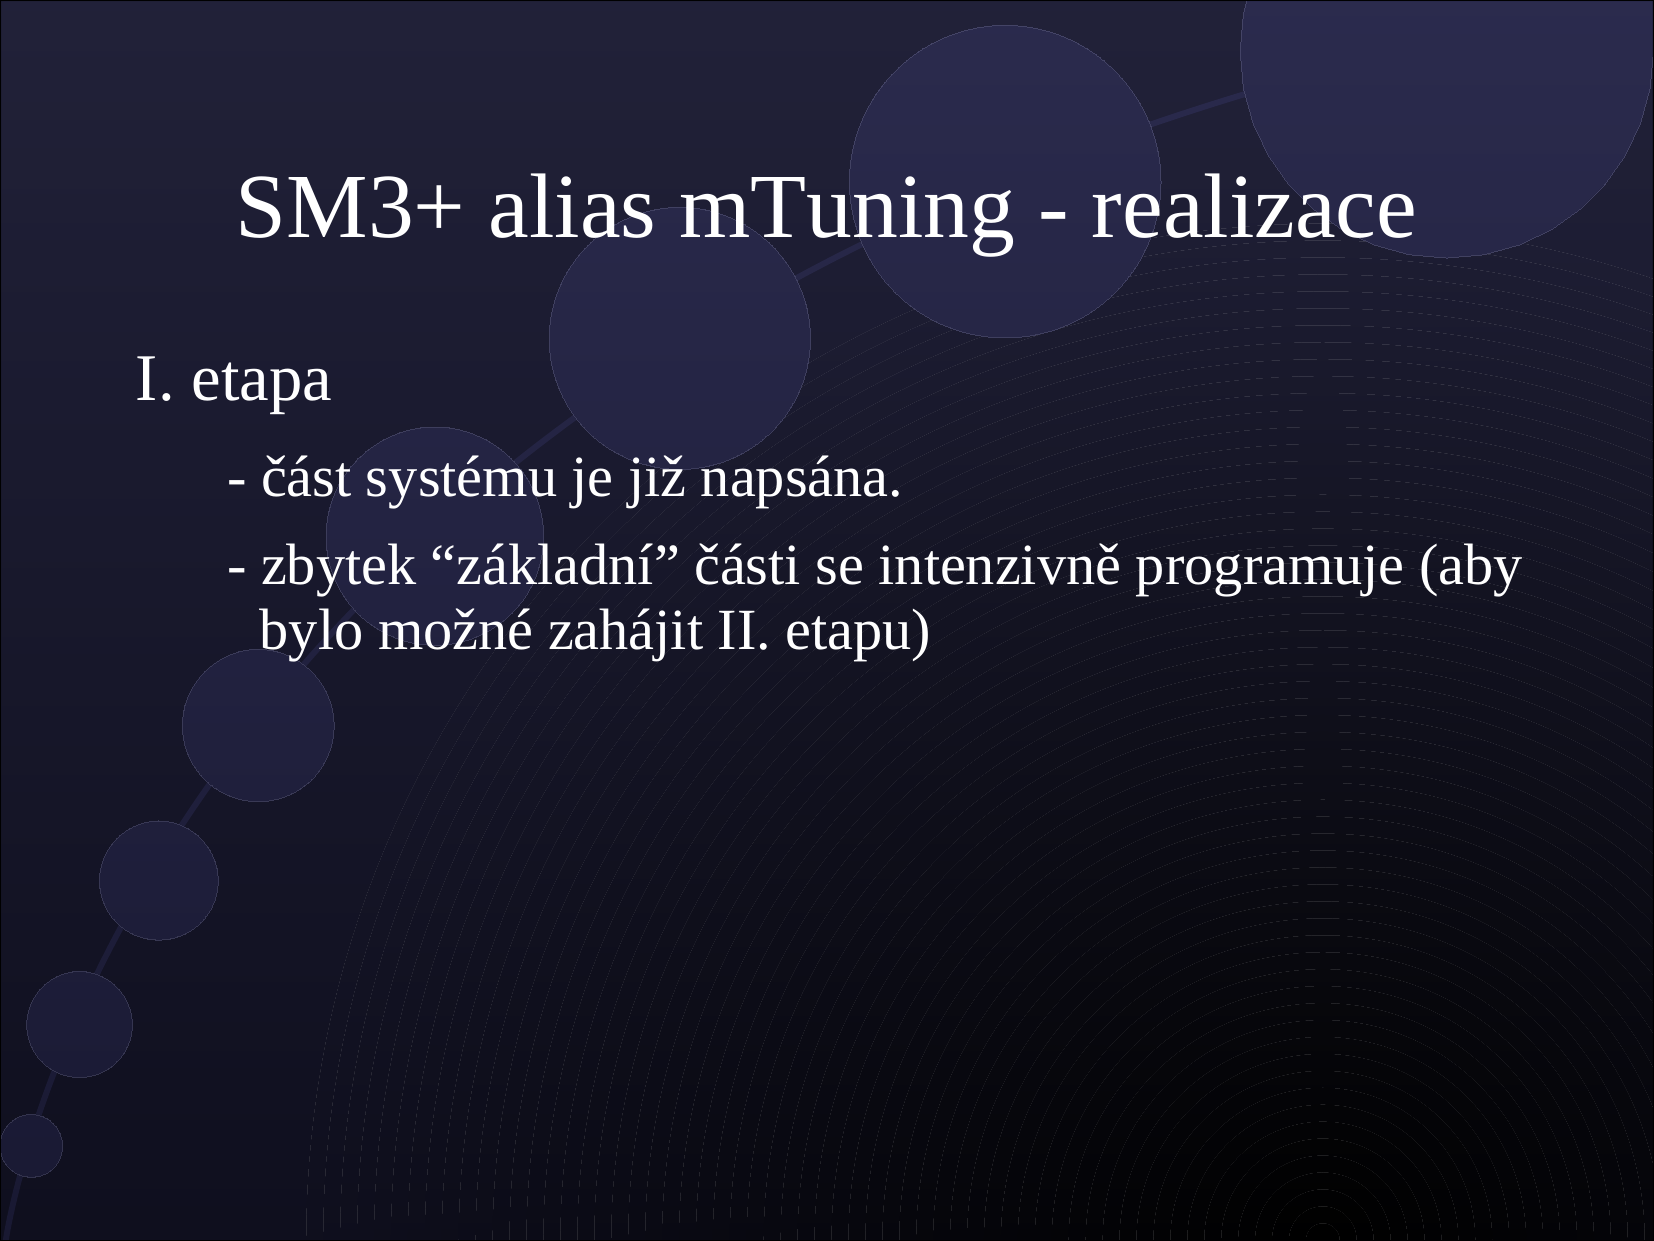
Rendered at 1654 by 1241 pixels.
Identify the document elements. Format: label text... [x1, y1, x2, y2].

title SM3+ alias mTuning - realizace [121, 102, 1534, 311]
list I. etapa - část systému je již napsána. - zbytek “základní” části se intenzivně programuje (aby bylo možné zahájit II. etapu) [118, 340, 1531, 1123]
